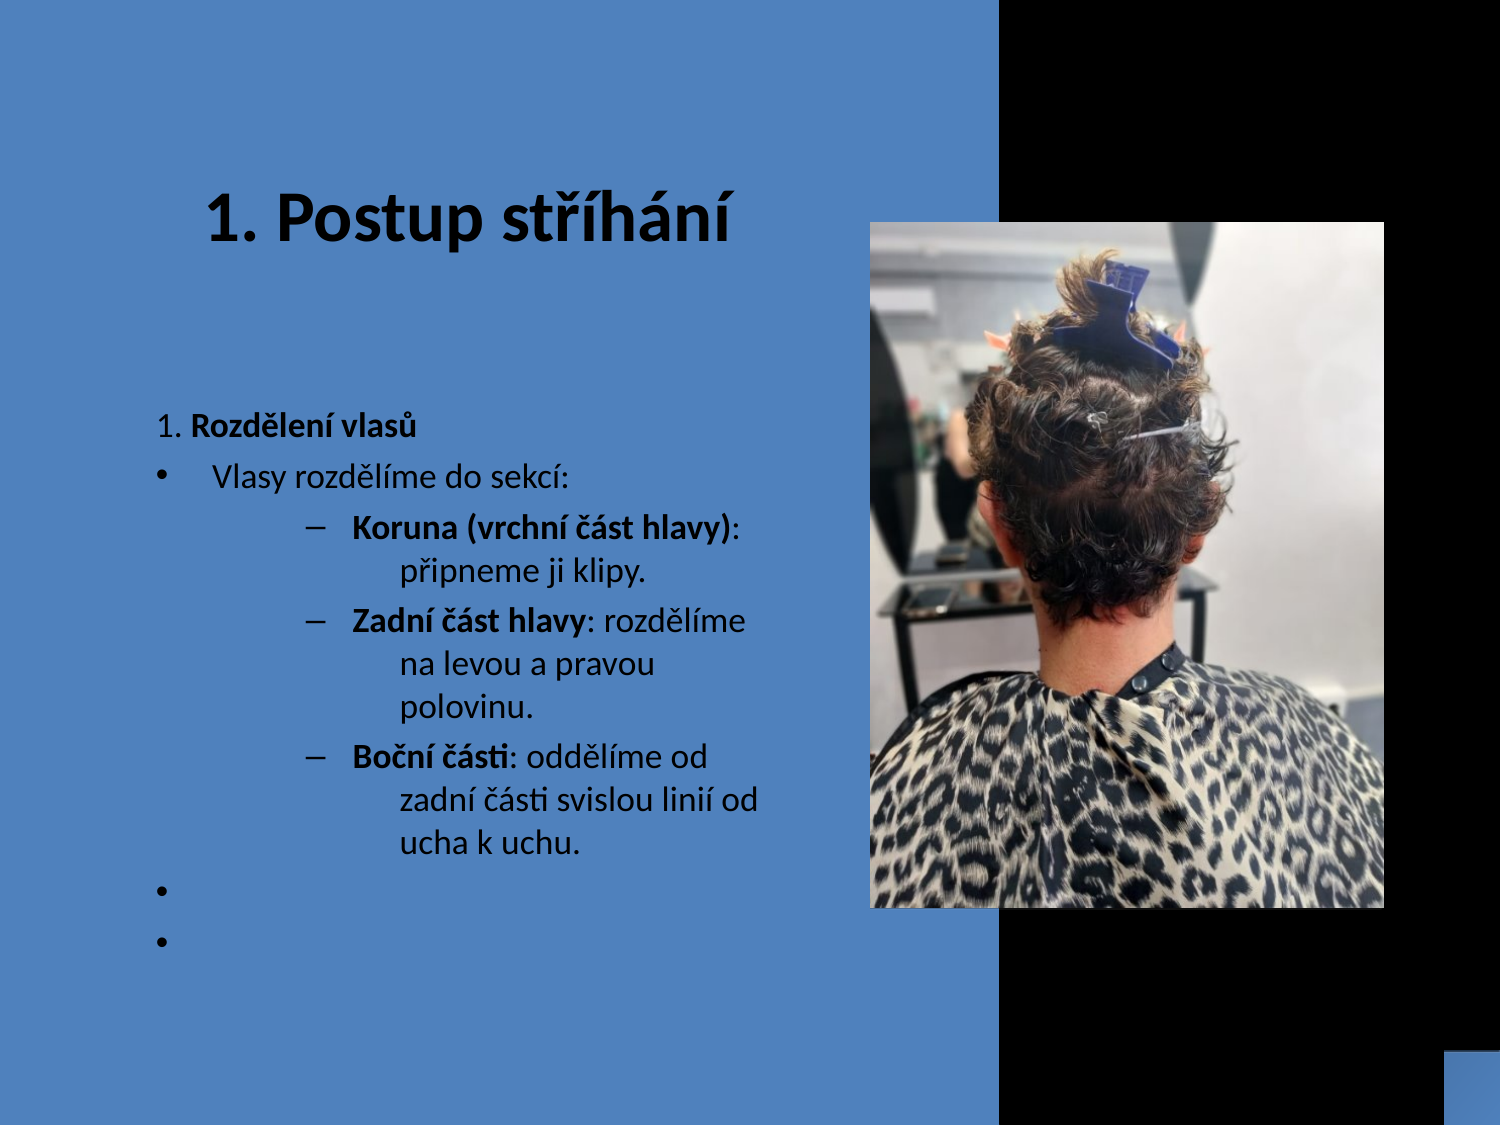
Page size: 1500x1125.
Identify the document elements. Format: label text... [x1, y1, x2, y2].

list 1. Rozdělení vlasů Vlasy rozdělíme do sekcí: Koruna (vrchní část hlavy): připneme ji klipy. Zadní část hlavy: rozdělíme na levou a pravou polovinu. Boční části: oddělíme od zadní části svislou linií od ucha k uchu. [140, 394, 795, 975]
picture [870, 223, 1384, 908]
title 1. Postup stříhání [139, 82, 795, 352]
text_box [0, 0, 1500, 1125]
